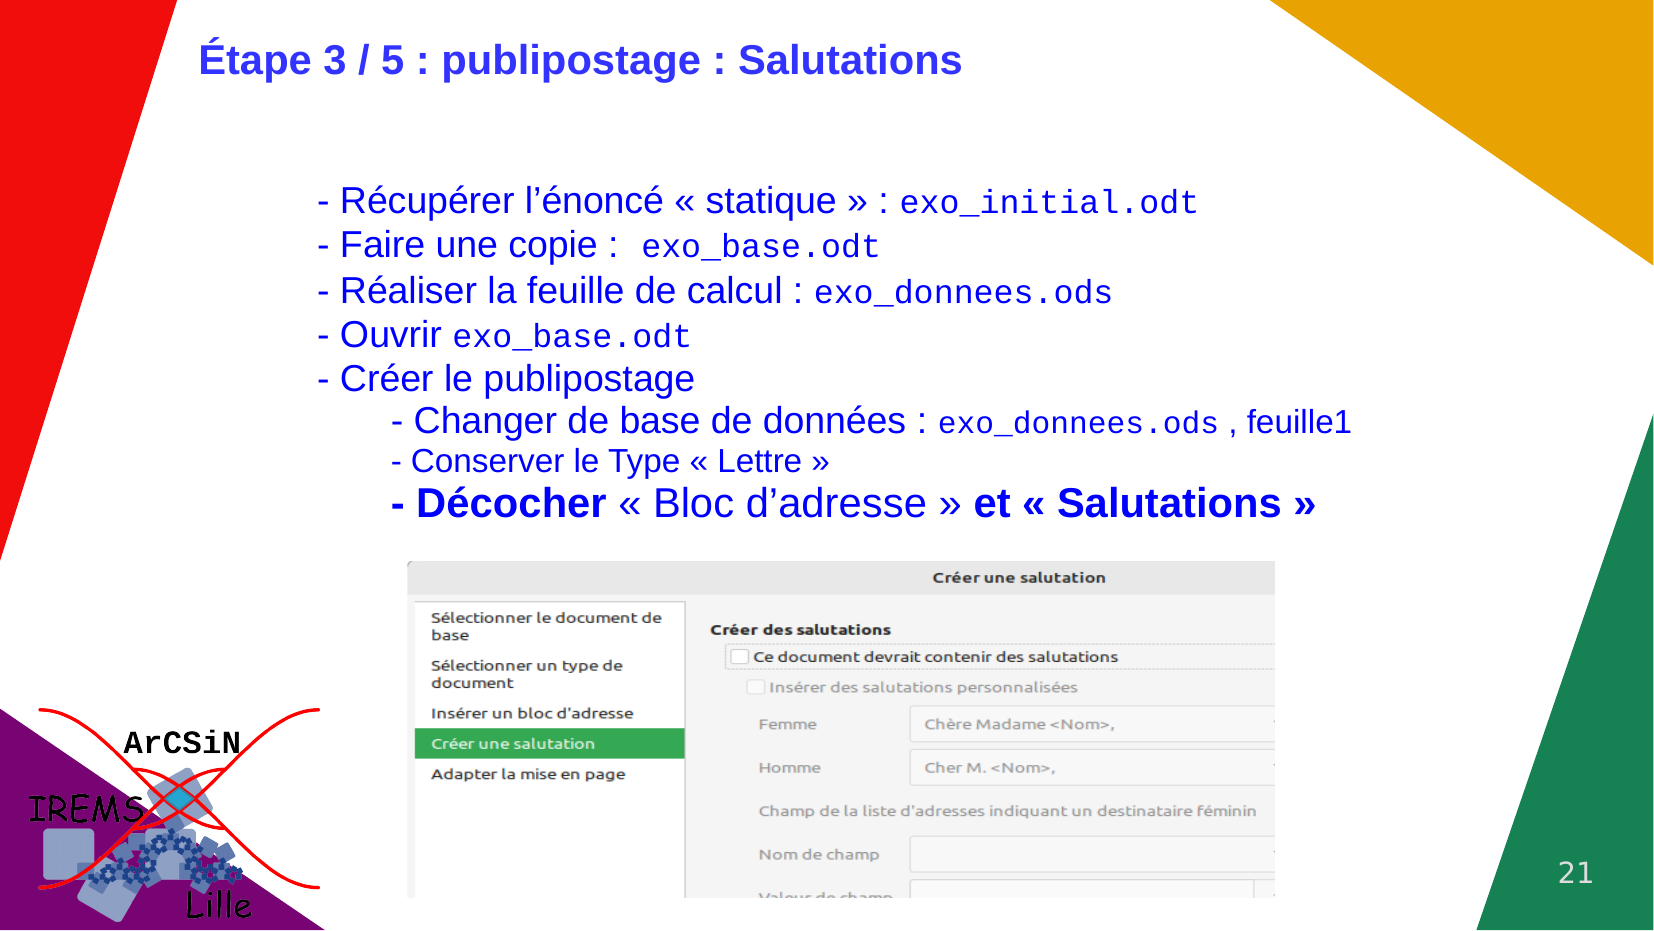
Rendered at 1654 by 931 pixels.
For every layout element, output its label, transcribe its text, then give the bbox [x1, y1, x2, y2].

picture [29, 708, 320, 922]
text_box - Récupérer l’énoncé « statique » : exo_initial.odt - Faire une copie : exo_base.odt - Réaliser la feuille de calcul : exo_donnees.ods - Ouvrir exo_base.odt - Créer le publipostage - Changer de base de données : exo_donnees.ods , feuille1 - Conserver le Type « Lettre » - Décocher « Bloc d’adresse » et « Salutations » [317, 179, 1582, 636]
picture [407, 561, 1275, 898]
text_box Étape 3 / 5 : publipostage : Salutations [183, 29, 1304, 94]
